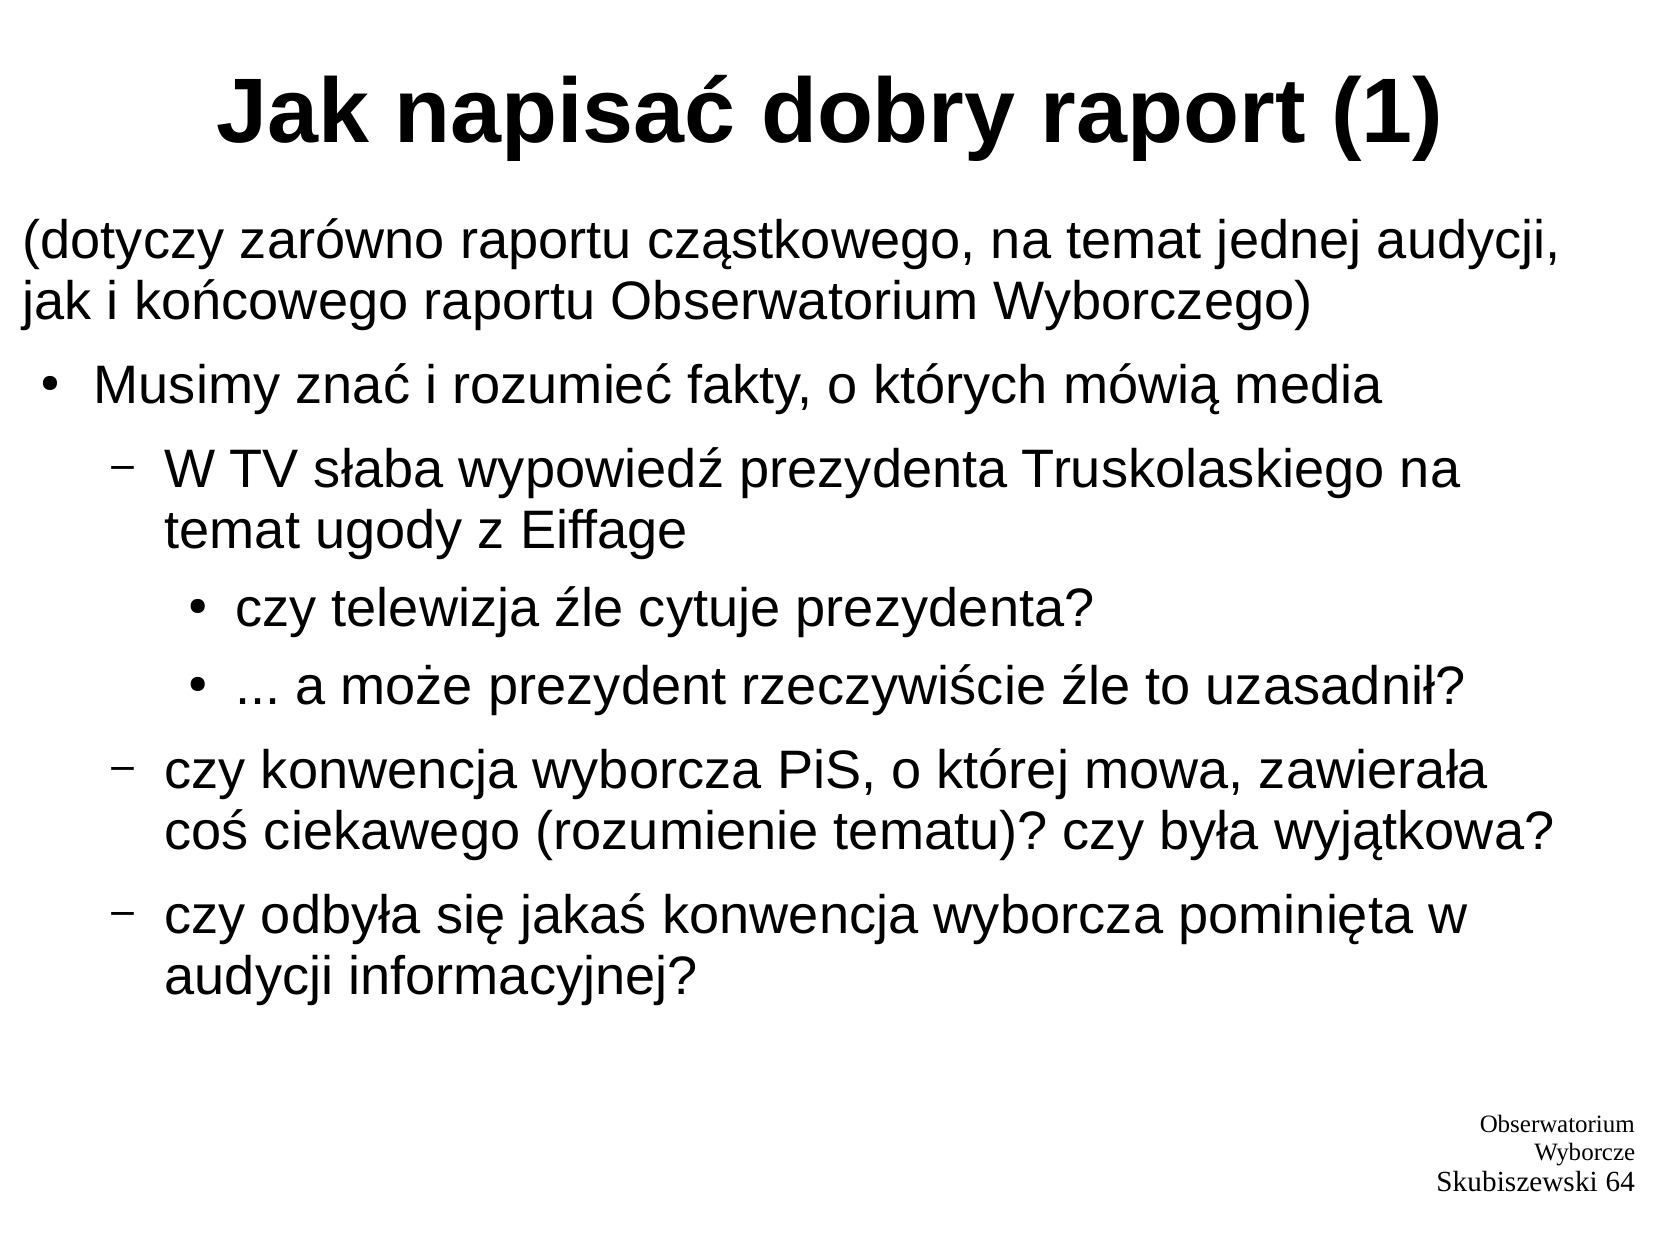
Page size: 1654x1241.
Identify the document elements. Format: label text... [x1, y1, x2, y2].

title Jak napisać dobry raport (1) [86, 60, 1575, 181]
list (dotyczy zarówno raportu cząstkowego, na temat jednej audycji, jak i końcowego raportu Obserwatorium Wyborczego) Musimy znać i rozumieć fakty, o których mówią media W TV słaba wypowiedź prezydenta Truskolaskiego na temat ugody z Eiffage czy telewizja źle cytuje prezydenta? ... a może prezydent rzeczywiście źle to uzasadnił? czy konwencja wyborcza PiS, o której mowa, zawierała coś ciekawego (rozumienie tematu)? czy była wyjątkowa? czy odbyła się jakaś konwencja wyborcza pominięta w audycji informacyjnej? [22, 210, 1576, 1156]
